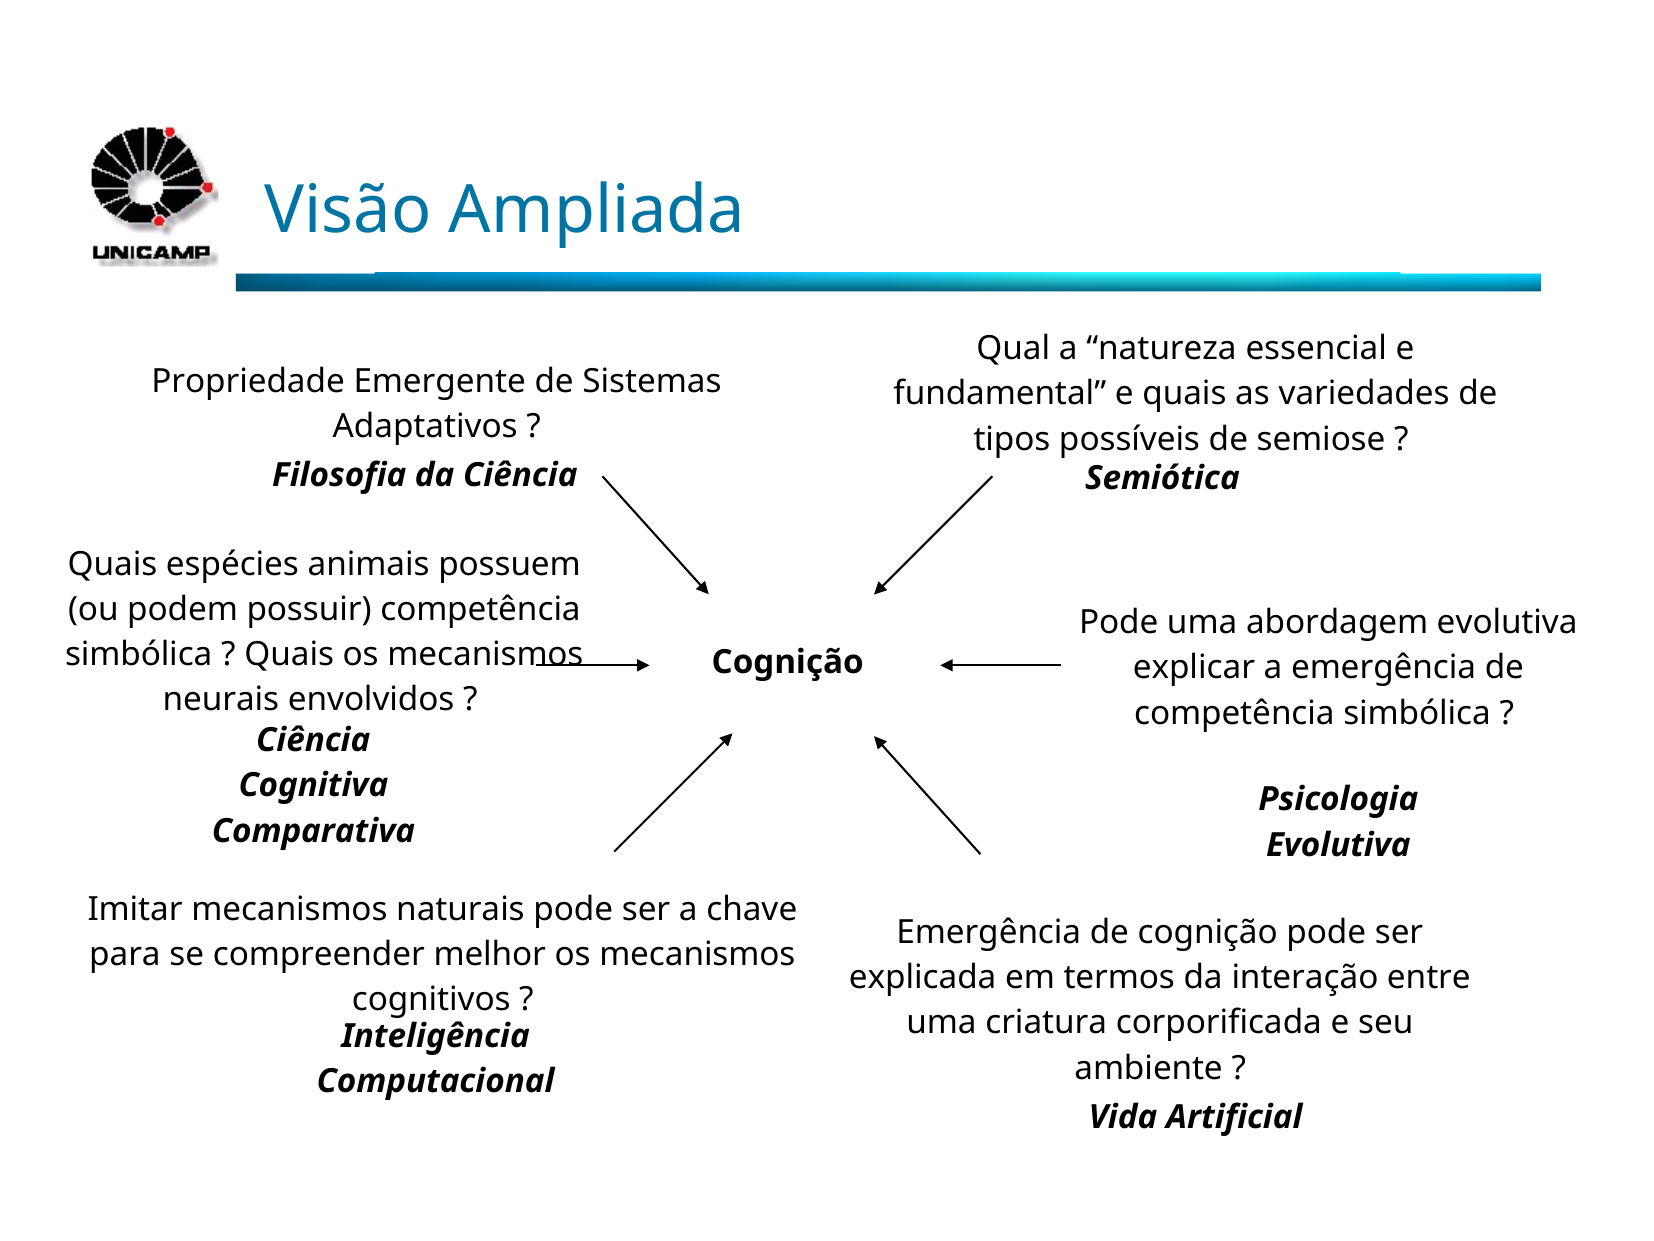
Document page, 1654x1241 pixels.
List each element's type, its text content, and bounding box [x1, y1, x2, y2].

text_box Ciência Cognitiva Comparativa [177, 774, 450, 846]
picture [125, 272, 1654, 295]
text_box Pode uma abordagem evolutiva explicar a emergência de competência simbólica ? [1062, 590, 1595, 787]
text_box Propriedade Emergente de Sistemas Adaptativos ? [106, 349, 768, 456]
text_box Psicologia Evolutiva [1243, 787, 1434, 874]
text_box Cognição [696, 629, 969, 701]
text_box Inteligência Computacional [301, 1074, 570, 1110]
text_box Emergência de cognição pode ser explicada em termos da interação entre uma criatura corporificada e seu ambiente ? [814, 900, 1506, 1097]
text_box Quais espécies animais possuem (ou podem possuir) competência simbólica ? Quais os mecanismos neurais envolvidos ? [29, 531, 621, 774]
text_box Vida Artificial [1003, 1097, 1388, 1147]
title Visão Ampliada [264, 35, 1534, 250]
text_box Qual a “natureza essencial e fundamental” e quais as variedades de tipos possíveis de semiose ? [856, 316, 1536, 513]
text_box Filosofia da Ciência [177, 456, 674, 504]
text_box Imitar mecanismos naturais pode ser a chave para se compreender melhor os mecanismos cognitivos ? [59, 876, 827, 1074]
